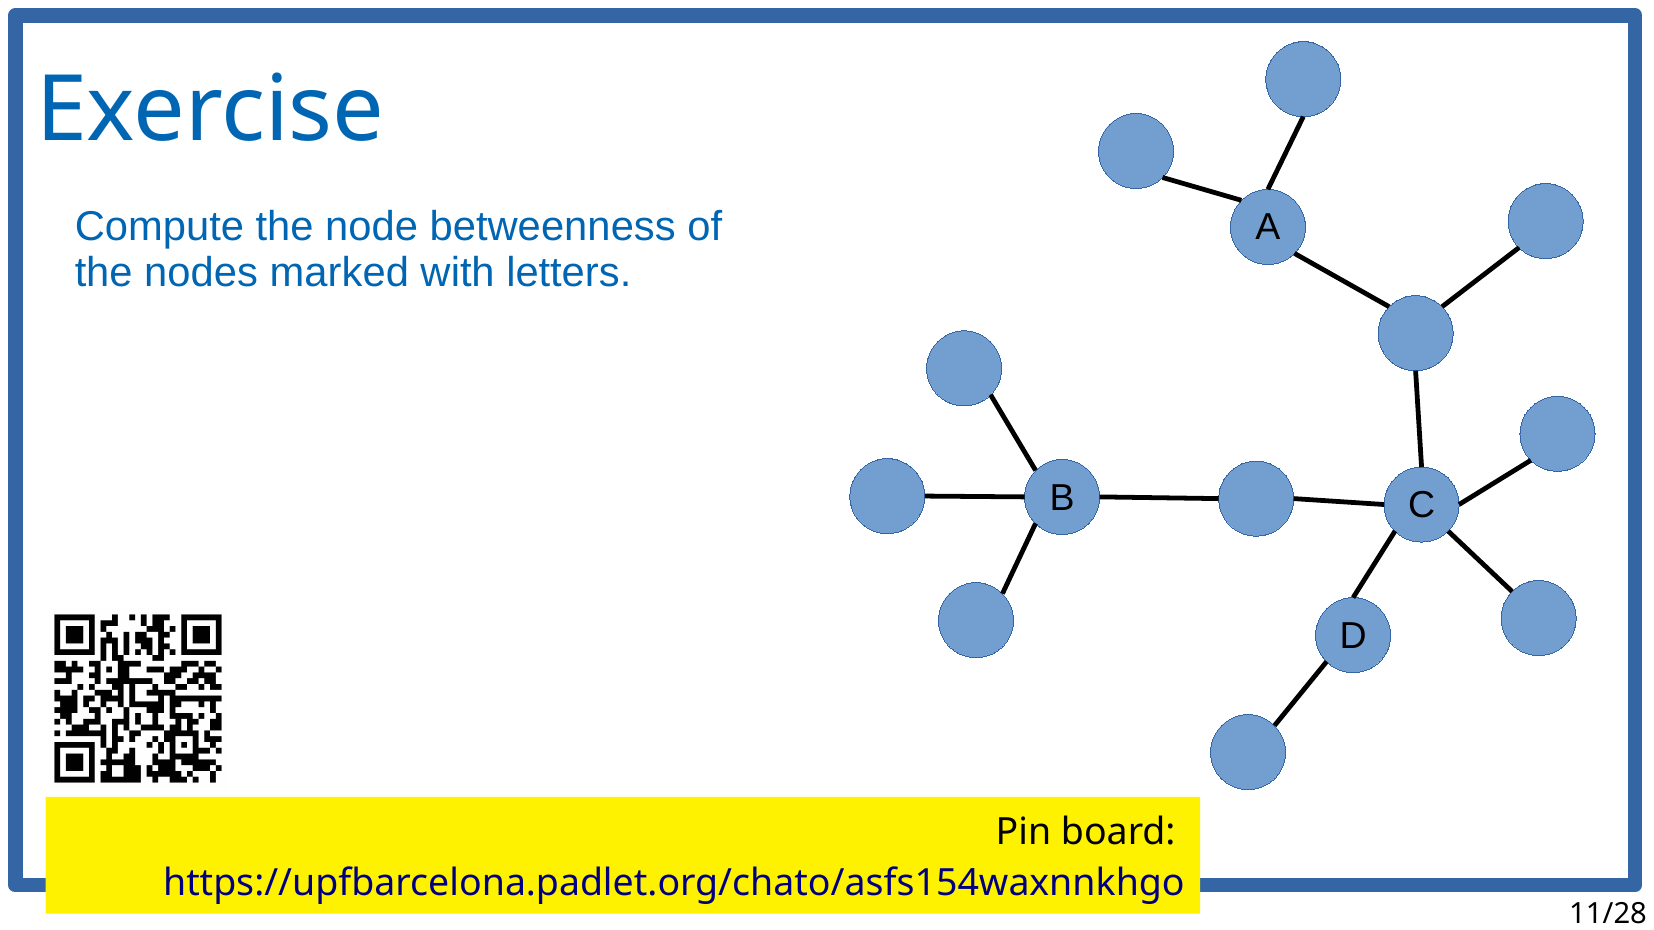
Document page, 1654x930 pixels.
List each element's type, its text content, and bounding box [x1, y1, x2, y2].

picture [48, 608, 228, 789]
text_box [1210, 714, 1286, 790]
text_box [1098, 113, 1174, 189]
text_box [849, 458, 925, 534]
text_box D [1315, 597, 1391, 673]
text_box [926, 330, 1002, 406]
text_box Compute the node betweenness of the nodes marked with letters. [60, 194, 742, 316]
title Exercise [30, 40, 391, 170]
text_box [1218, 461, 1294, 537]
text_box [938, 582, 1014, 658]
text_box [1519, 396, 1596, 472]
text_box B [1024, 459, 1100, 535]
text_box [1265, 41, 1341, 117]
text_box [1378, 295, 1454, 371]
text_box Pin board: https://upfbarcelona.padlet.org/chato/asfs154waxnnkhgo [45, 796, 1201, 870]
text_box [1508, 183, 1584, 259]
text_box [1501, 580, 1577, 656]
text_box C [1384, 467, 1459, 543]
text_box A [1230, 189, 1306, 265]
